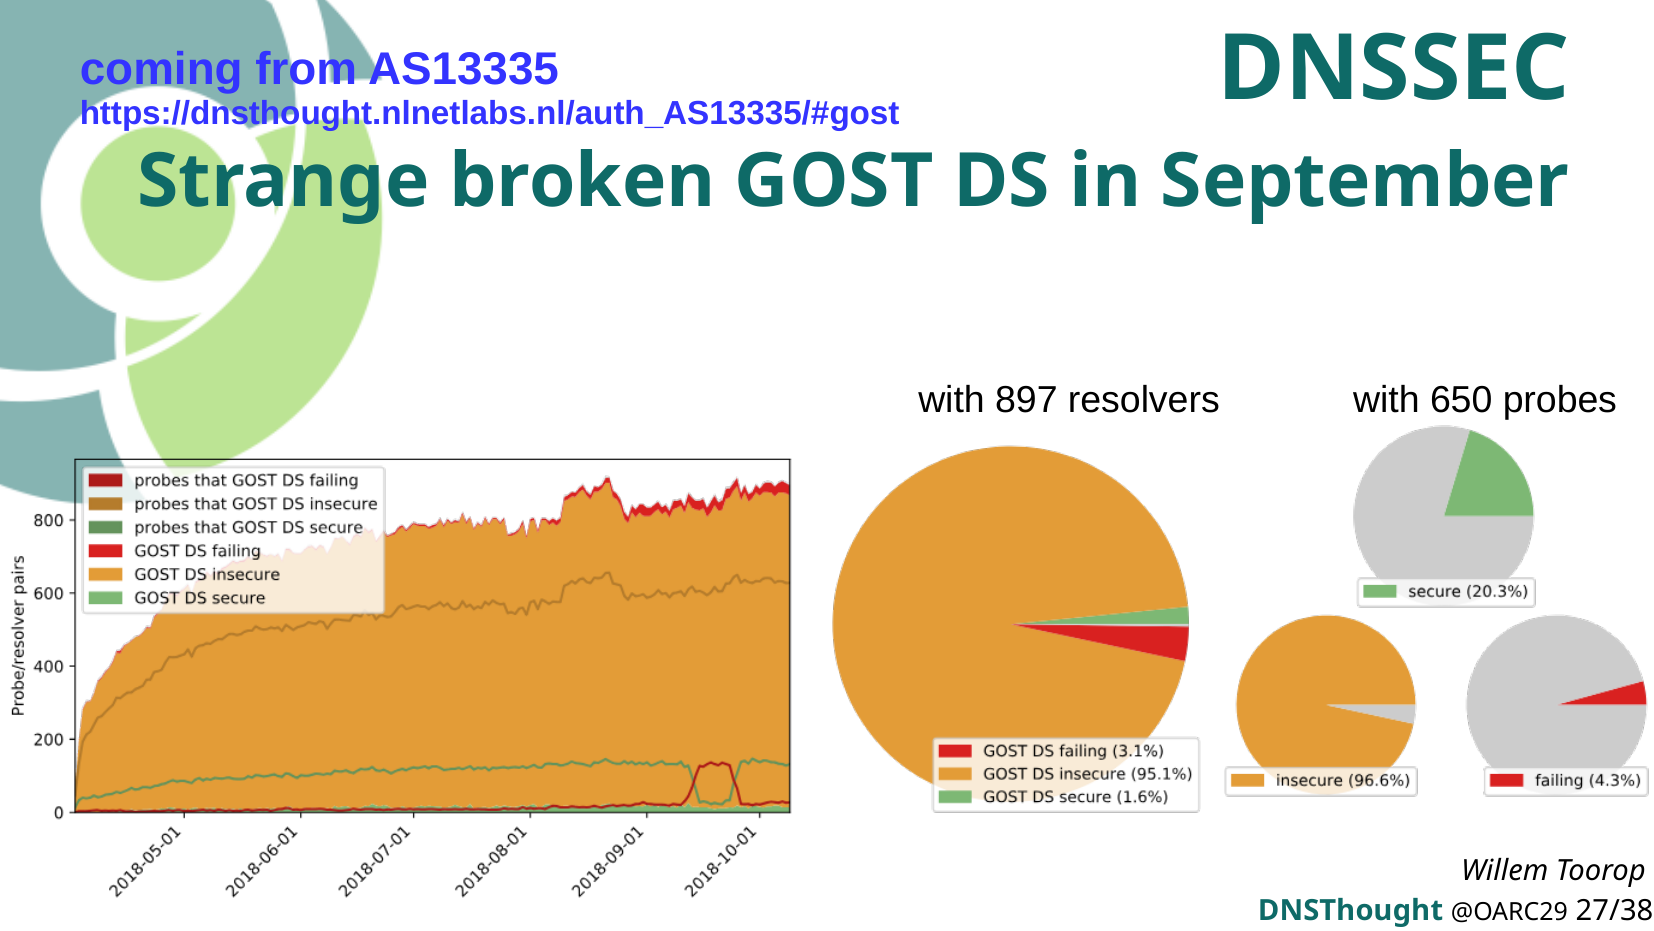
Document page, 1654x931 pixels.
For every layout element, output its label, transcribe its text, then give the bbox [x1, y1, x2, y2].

text_box with 897 resolvers [903, 370, 1365, 465]
picture [0, 0, 1654, 912]
text_box with 650 probes [1338, 371, 1654, 466]
text_box coming from AS13335 https://dnsthought.nlnetlabs.nl/auth_AS13335/#gost [64, 35, 1176, 125]
title DNSSEC Strange broken GOST DS in September [35, 0, 1571, 255]
